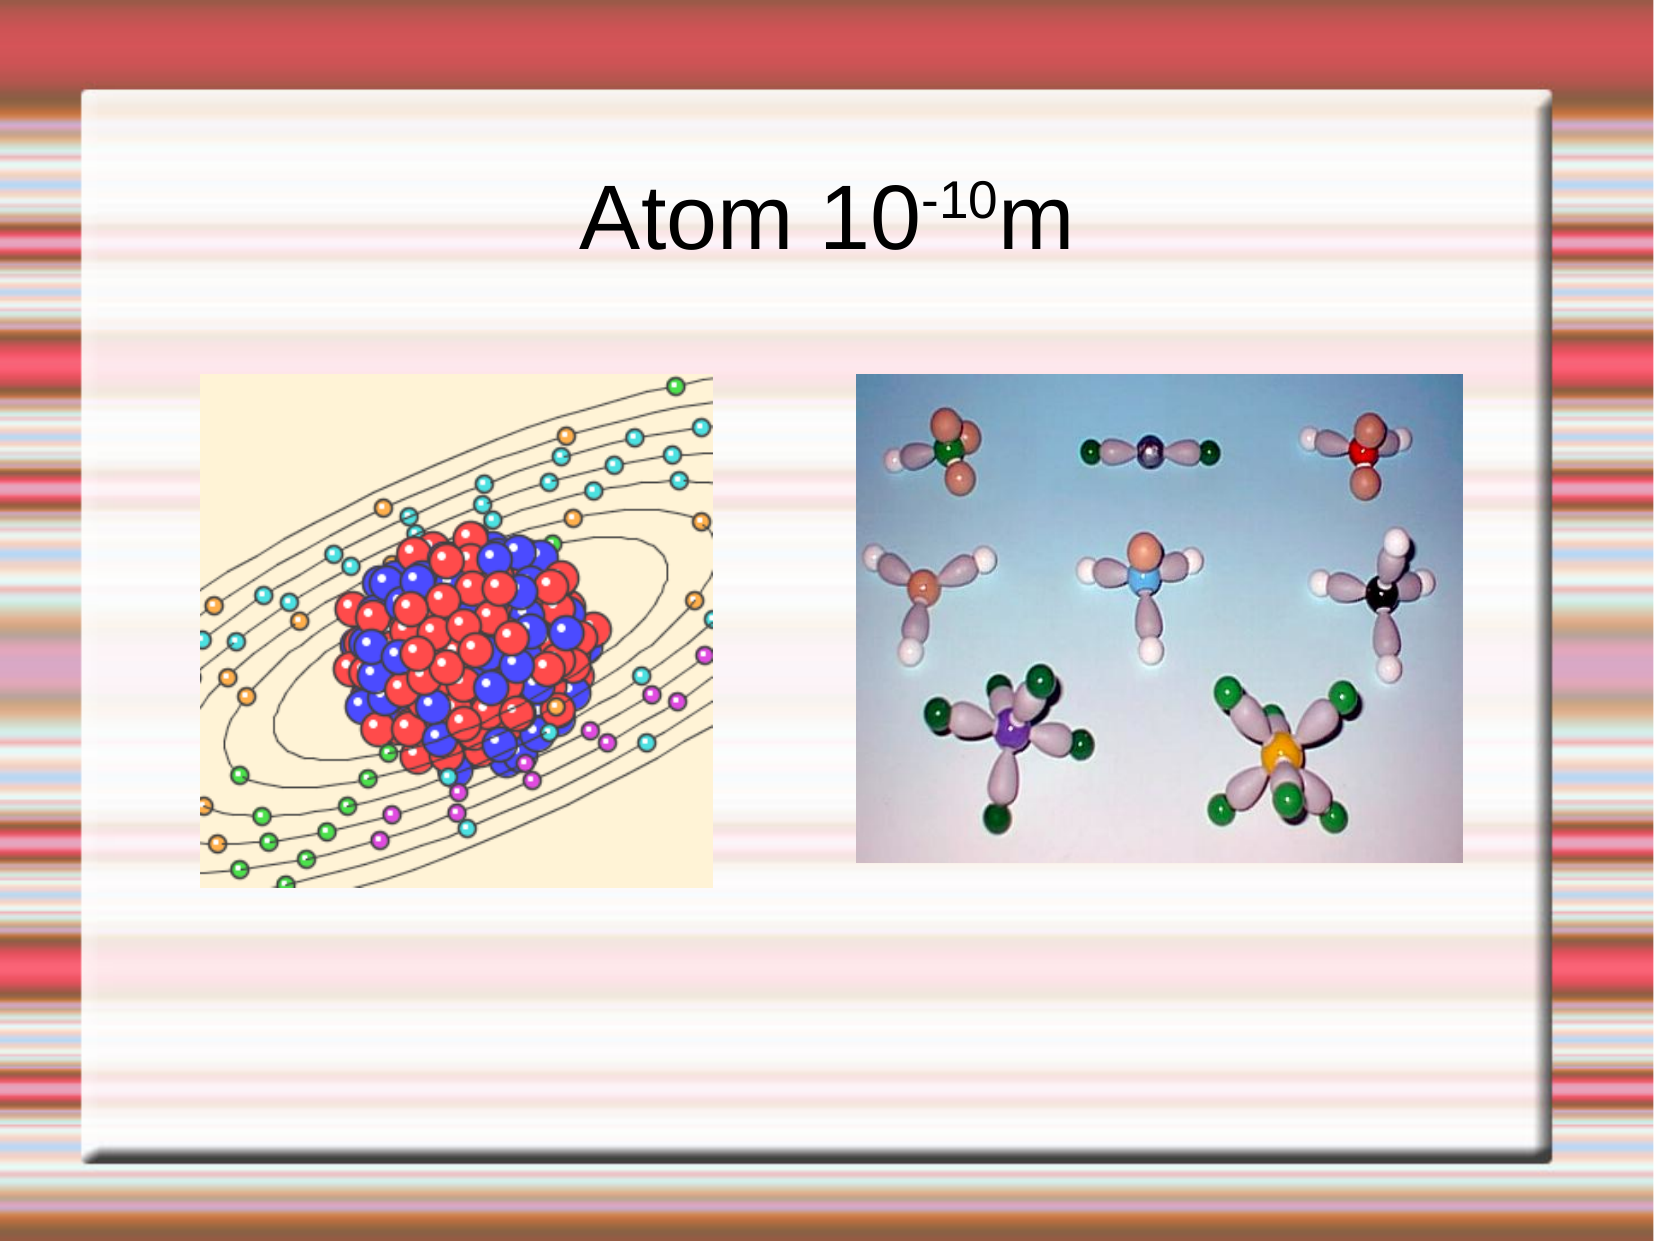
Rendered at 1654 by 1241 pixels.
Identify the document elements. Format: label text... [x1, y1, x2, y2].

title Atom 10-10m [121, 122, 1534, 315]
picture [0, 0, 1654, 1241]
